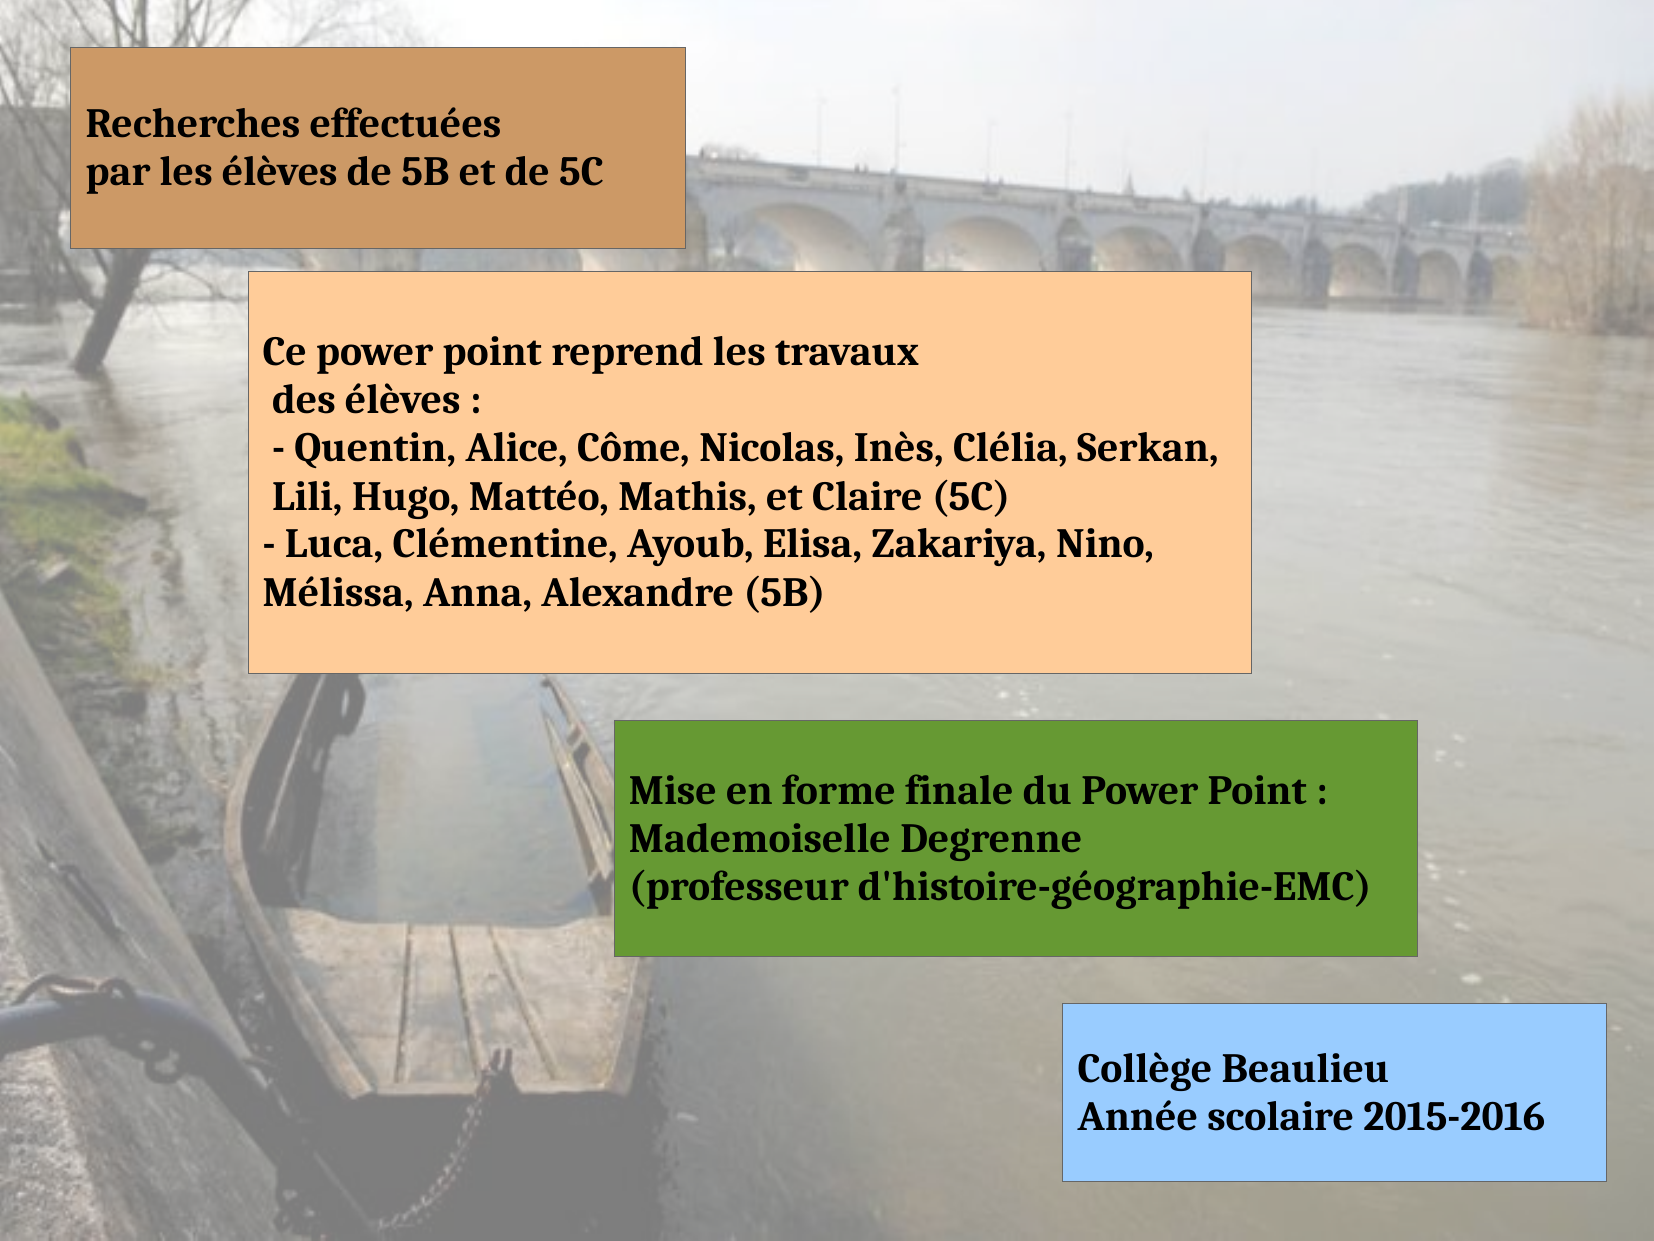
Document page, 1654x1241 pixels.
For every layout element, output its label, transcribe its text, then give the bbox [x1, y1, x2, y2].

text_box Mise en forme finale du Power Point : Mademoiselle Degrenne (professeur d'histoire-géographie-EMC) [614, 720, 1418, 957]
picture [0, 0, 1654, 1241]
text_box Collège Beaulieu Année scolaire 2015-2016 [1062, 1003, 1607, 1182]
text_box Ce power point reprend les travaux des élèves : - Quentin, Alice, Côme, Nicolas, Inès, Clélia, Serkan, Lili, Hugo, Mattéo, Mathis, et Claire (5C) - Luca, Clémentine, Ayoub, Elisa, Zakariya, Nino, Mélissa, Anna, Alexandre (5B) [248, 271, 1252, 674]
text_box Recherches effectuées par les élèves de 5B et de 5C [70, 47, 686, 249]
